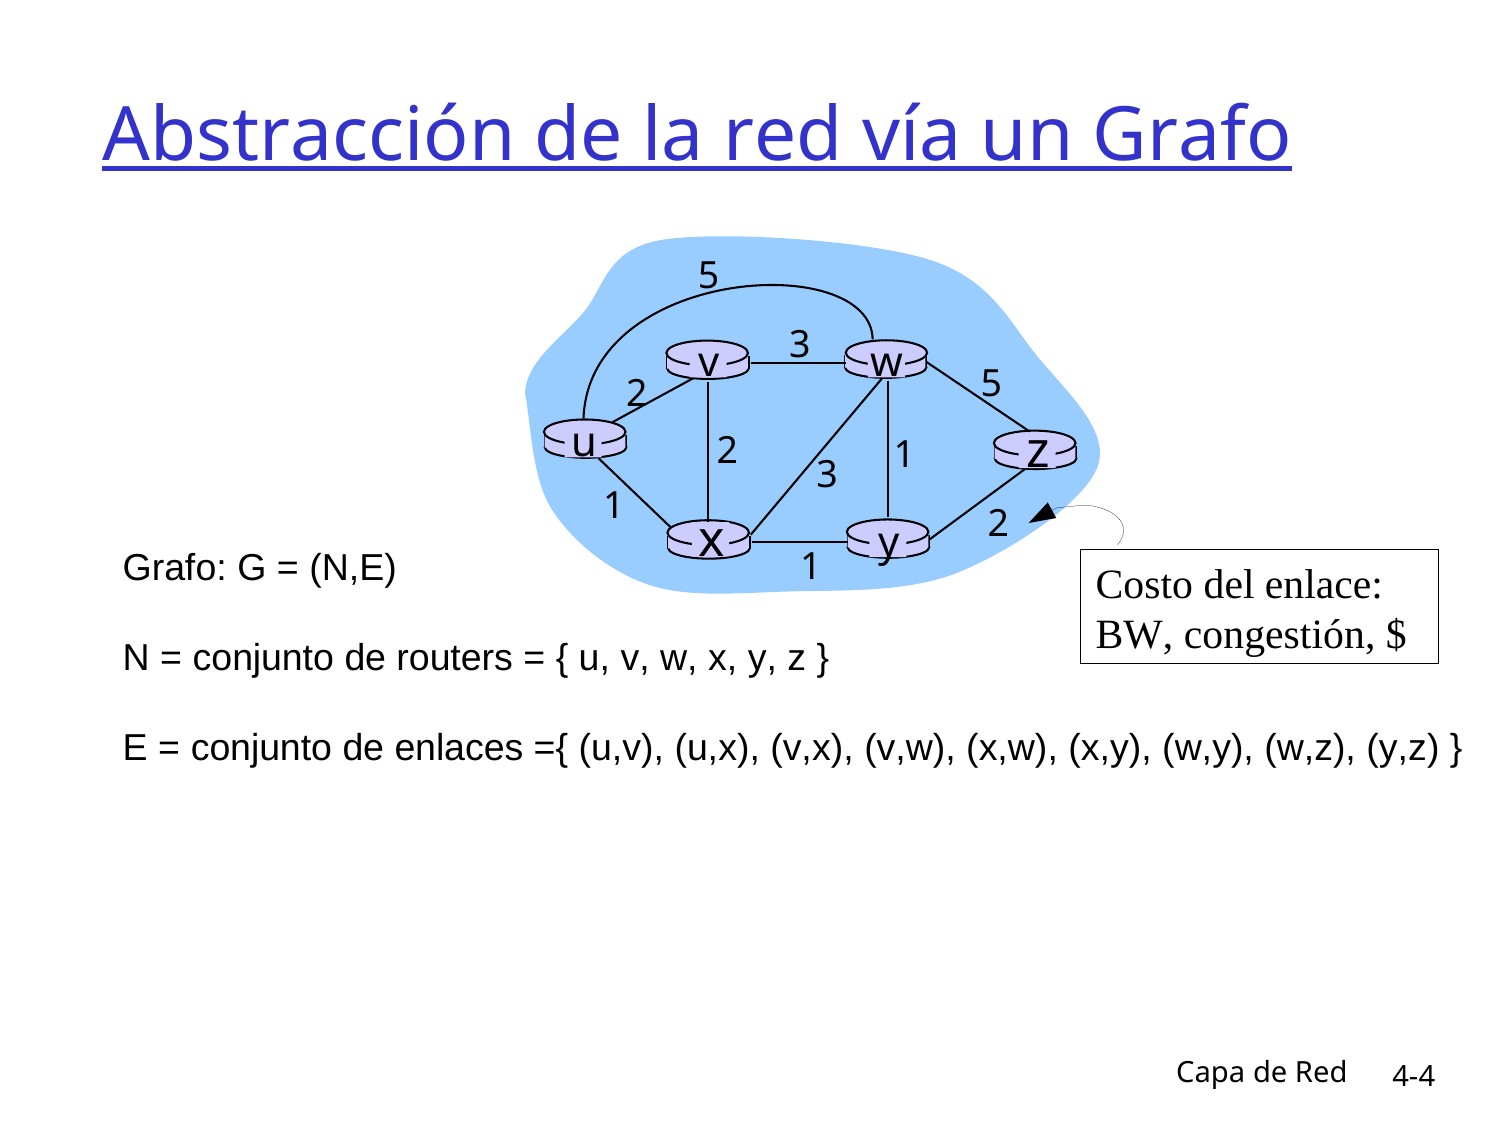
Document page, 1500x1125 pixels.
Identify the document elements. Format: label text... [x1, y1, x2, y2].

text_box 2 [972, 491, 1025, 535]
text_box 1 [588, 473, 640, 534]
text_box x [683, 498, 740, 535]
title Abstracción de la red vía un Grafo [87, 37, 1363, 225]
text_box 2 [701, 417, 753, 479]
text_box y [863, 507, 915, 535]
text_box [753, 393, 887, 535]
text_box 1 [878, 422, 931, 484]
text_box [524, 236, 1100, 535]
text_box 2 [611, 360, 663, 422]
text_box Costo del enlace: BW, congestión, $ [1080, 549, 1439, 664]
text_box 3 [801, 442, 853, 503]
text_box z [1011, 410, 1065, 486]
text_box v [683, 327, 735, 393]
text_box [939, 511, 972, 535]
text_box [586, 287, 868, 535]
text_box 3 [774, 312, 826, 373]
text_box w [856, 327, 919, 393]
text_box 5 [683, 242, 735, 304]
text_box 5 [965, 351, 1018, 412]
text_box Grafo: G = (N,E) N = conjunto de routers = { u, v, w, x, y, z } E = conjunto de enlaces ={ (u,v), (u,x), (v,x), (v,w), (x,w), (x,y), (w,y), (w,z), (y,z) } [108, 535, 1479, 776]
text_box [1053, 508, 1065, 515]
text_box u [556, 407, 612, 473]
